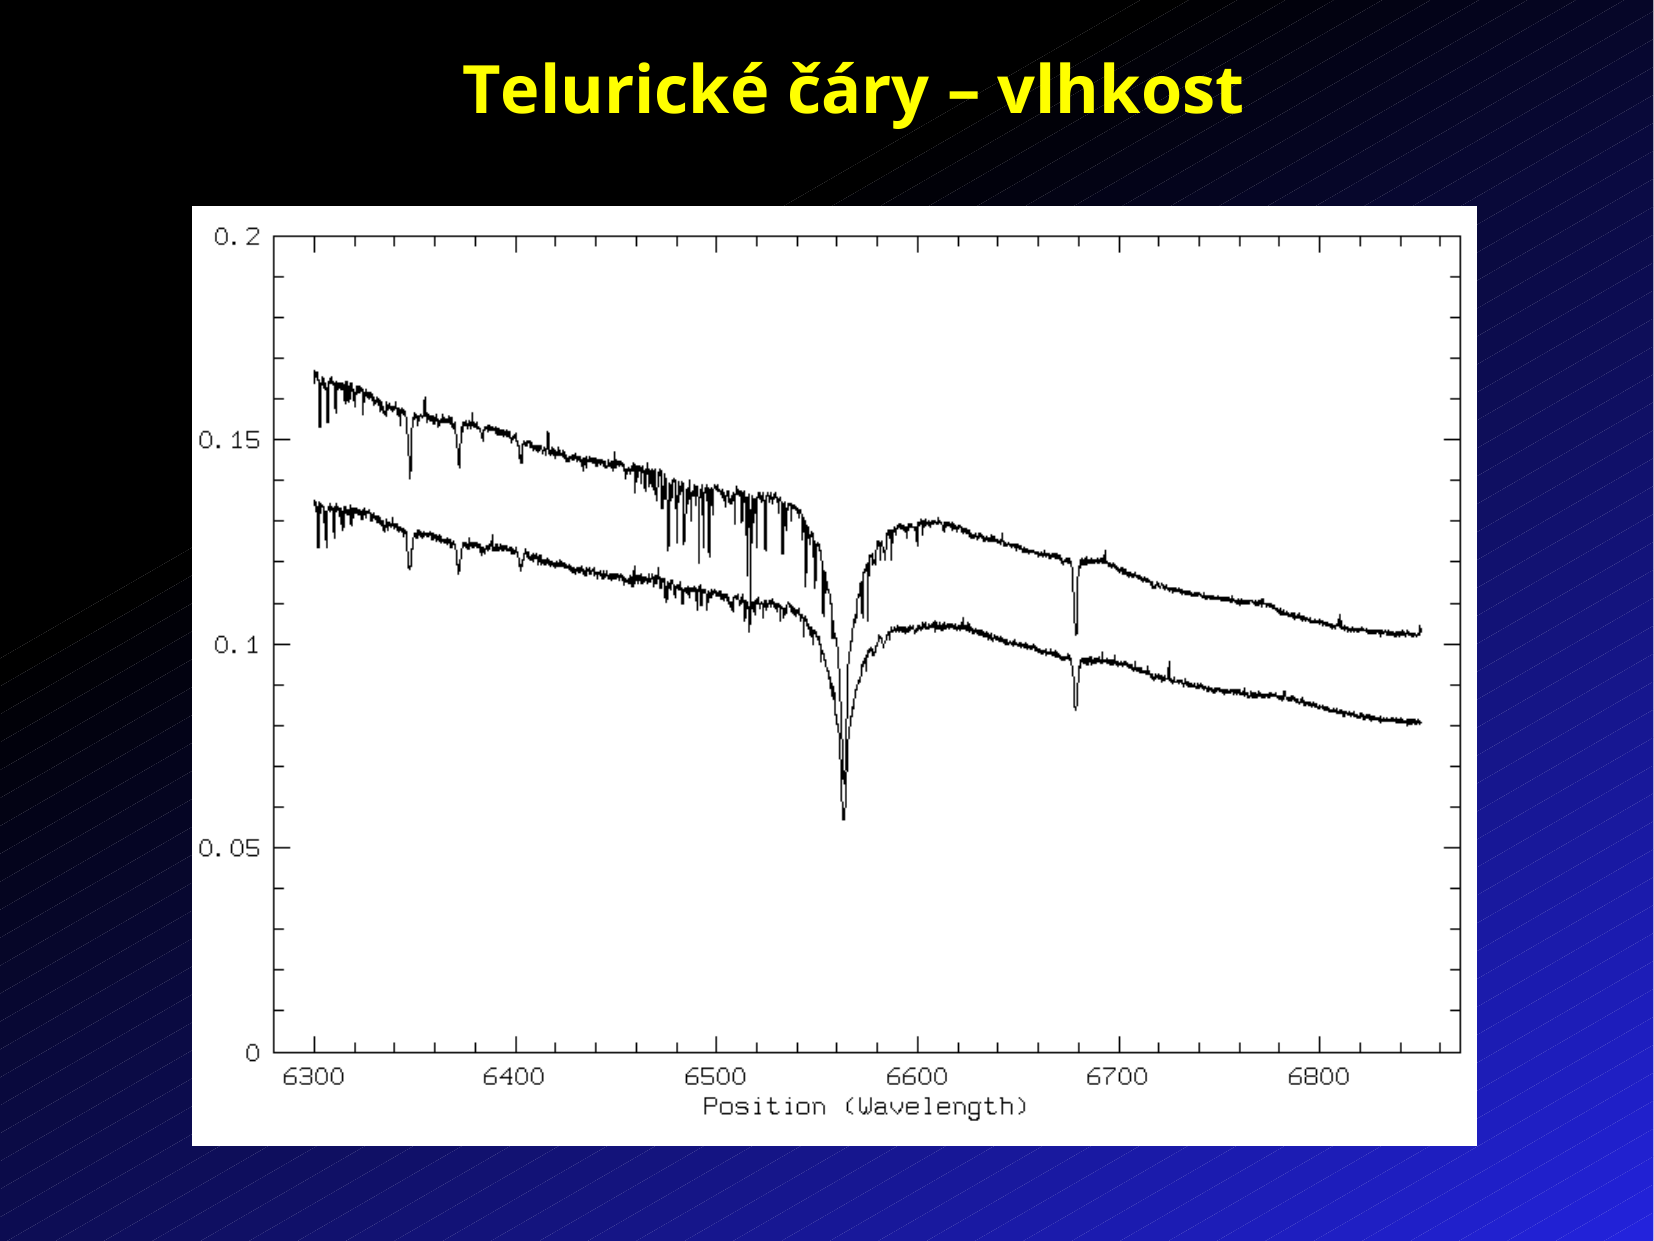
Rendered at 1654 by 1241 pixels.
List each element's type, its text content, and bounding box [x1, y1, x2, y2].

title Telurické čáry – vlhkost [118, 27, 1607, 148]
picture [192, 206, 1477, 1146]
